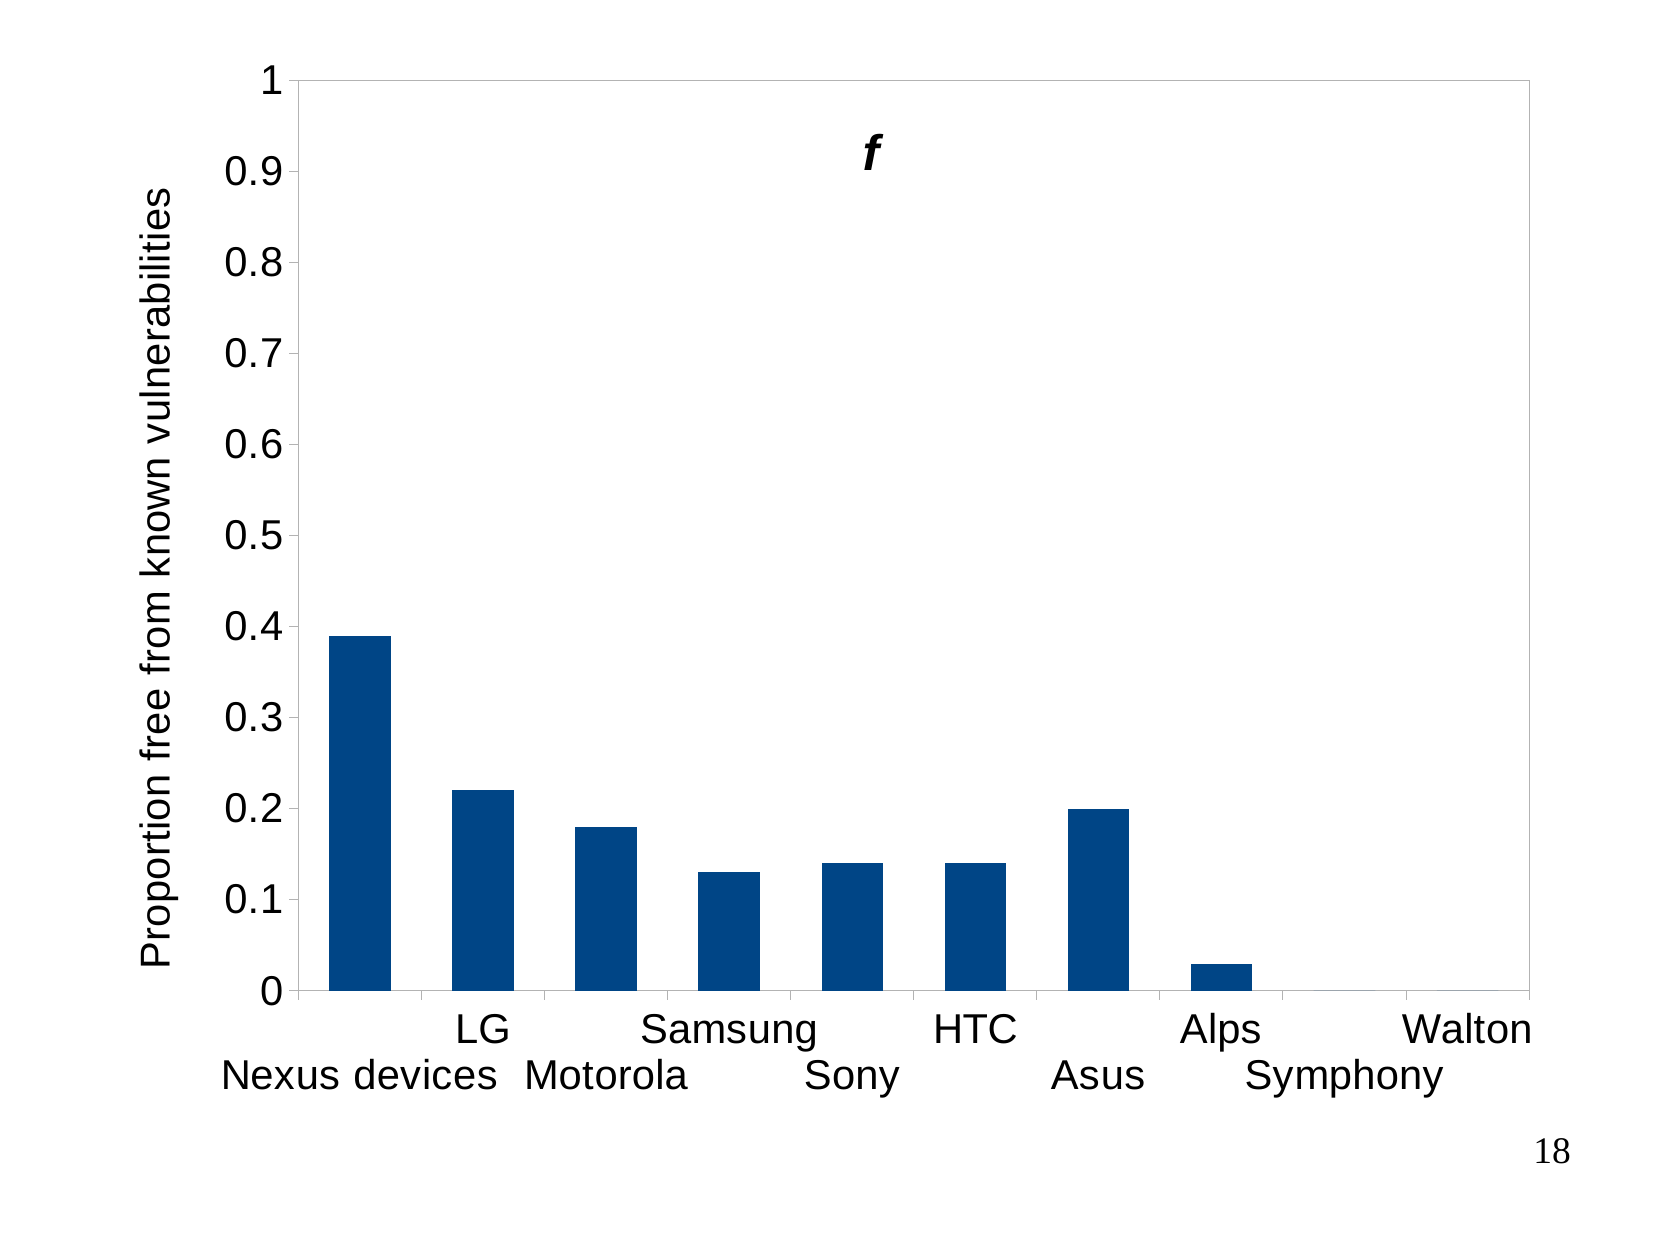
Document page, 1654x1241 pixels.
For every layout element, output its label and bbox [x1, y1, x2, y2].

chart [88, 29, 1565, 1123]
